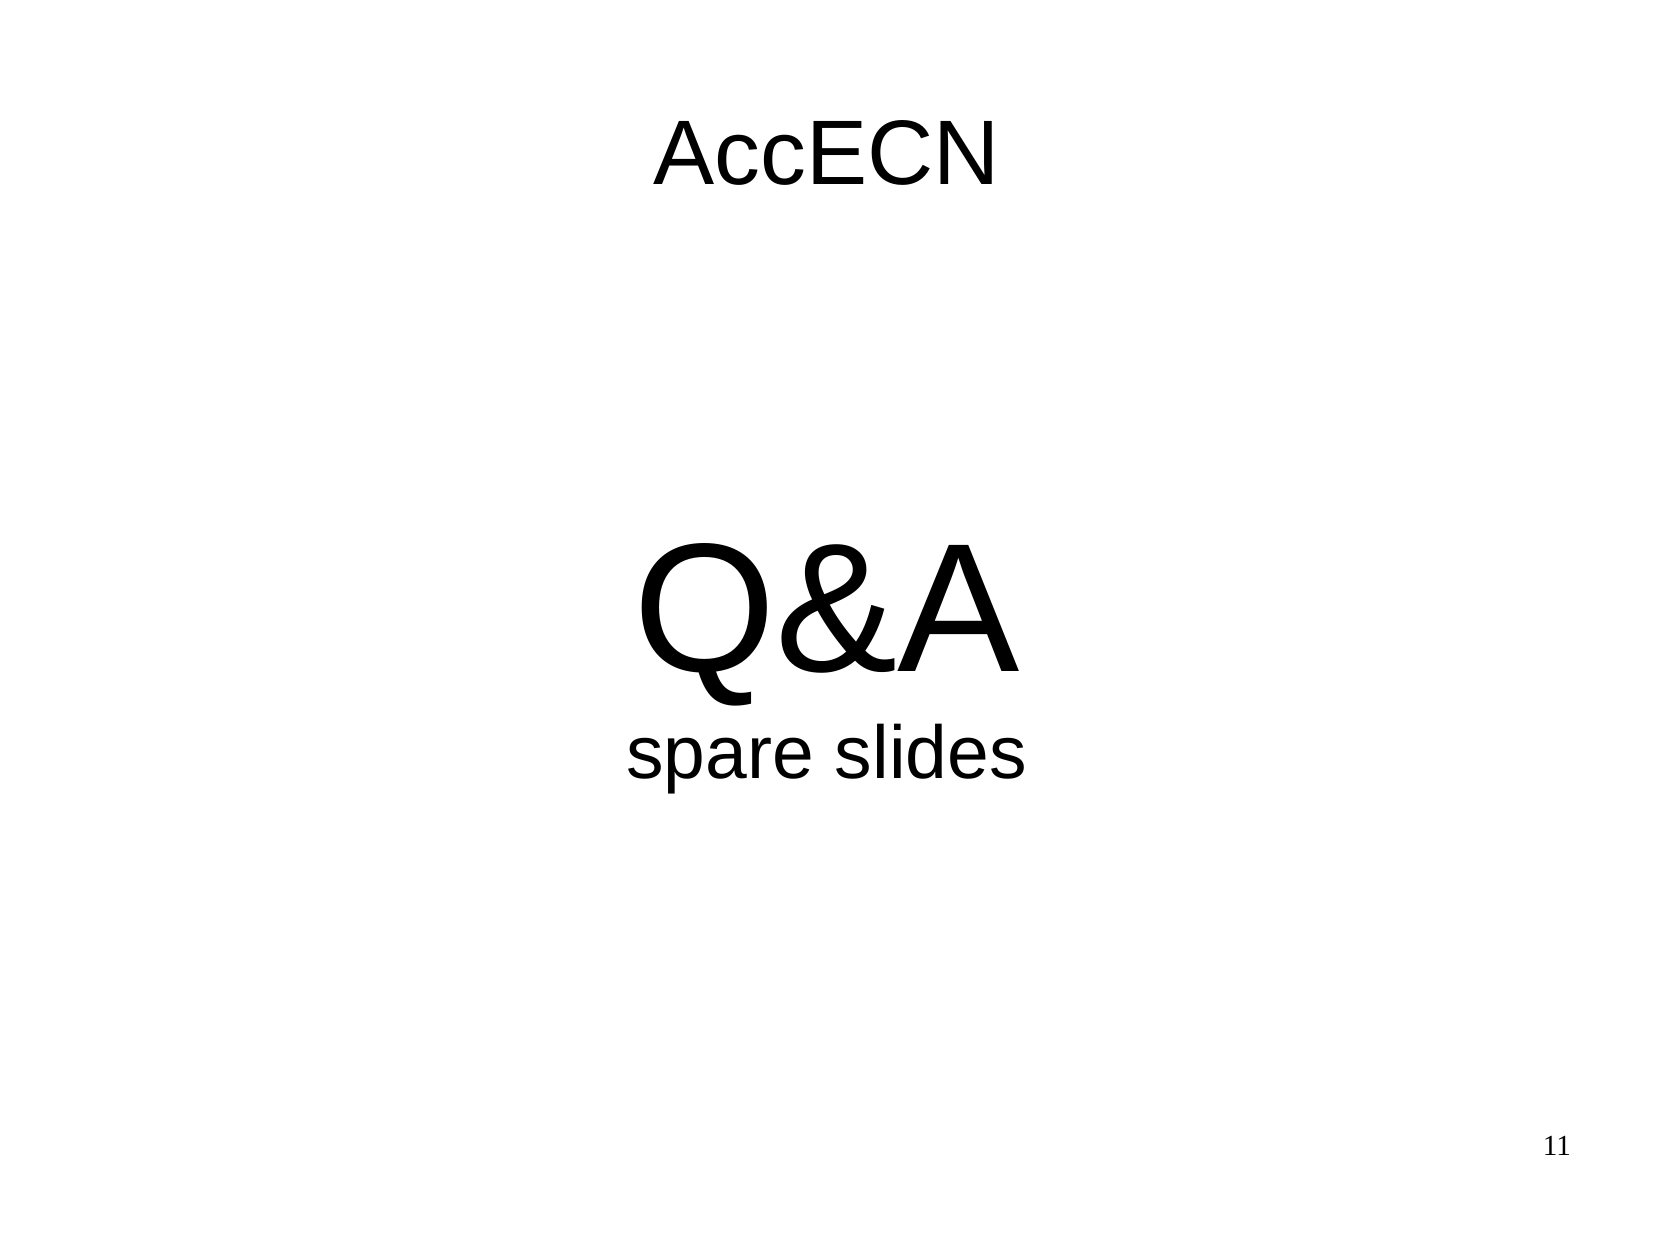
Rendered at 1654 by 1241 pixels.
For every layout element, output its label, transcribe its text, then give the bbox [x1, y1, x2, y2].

title AccECN [82, 49, 1571, 257]
subtitle Q&A spare slides [82, 290, 1571, 1010]
